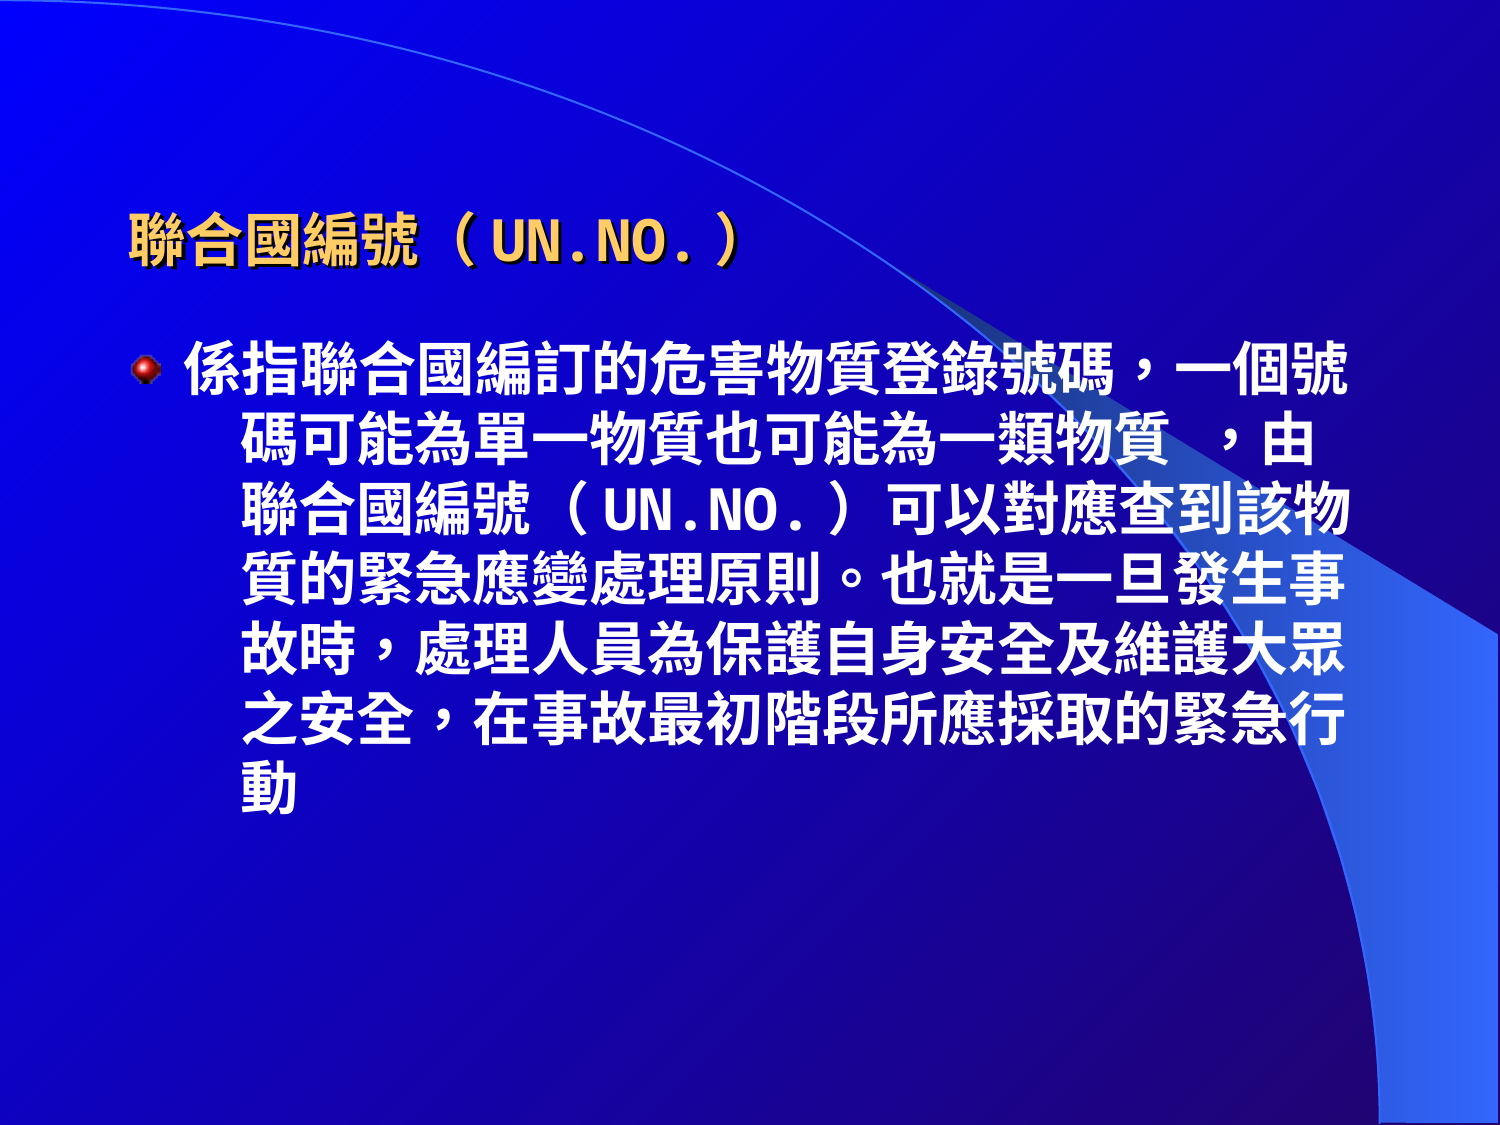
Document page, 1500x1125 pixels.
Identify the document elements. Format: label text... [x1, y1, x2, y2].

title 聯合國編號（UN.NO.） [112, 187, 1388, 288]
list 係指聯合國編訂的危害物質登錄號碼，一個號碼可能為單一物質也可能為一類物質 ，由聯合國編號（UN.NO.）可以對應查到該物質的緊急應變處理原則。也就是一旦發生事故時，處理人員為保護自身安全及維護大眾之安全，在事故最初階段所應採取的緊急行動 [112, 324, 1388, 1000]
